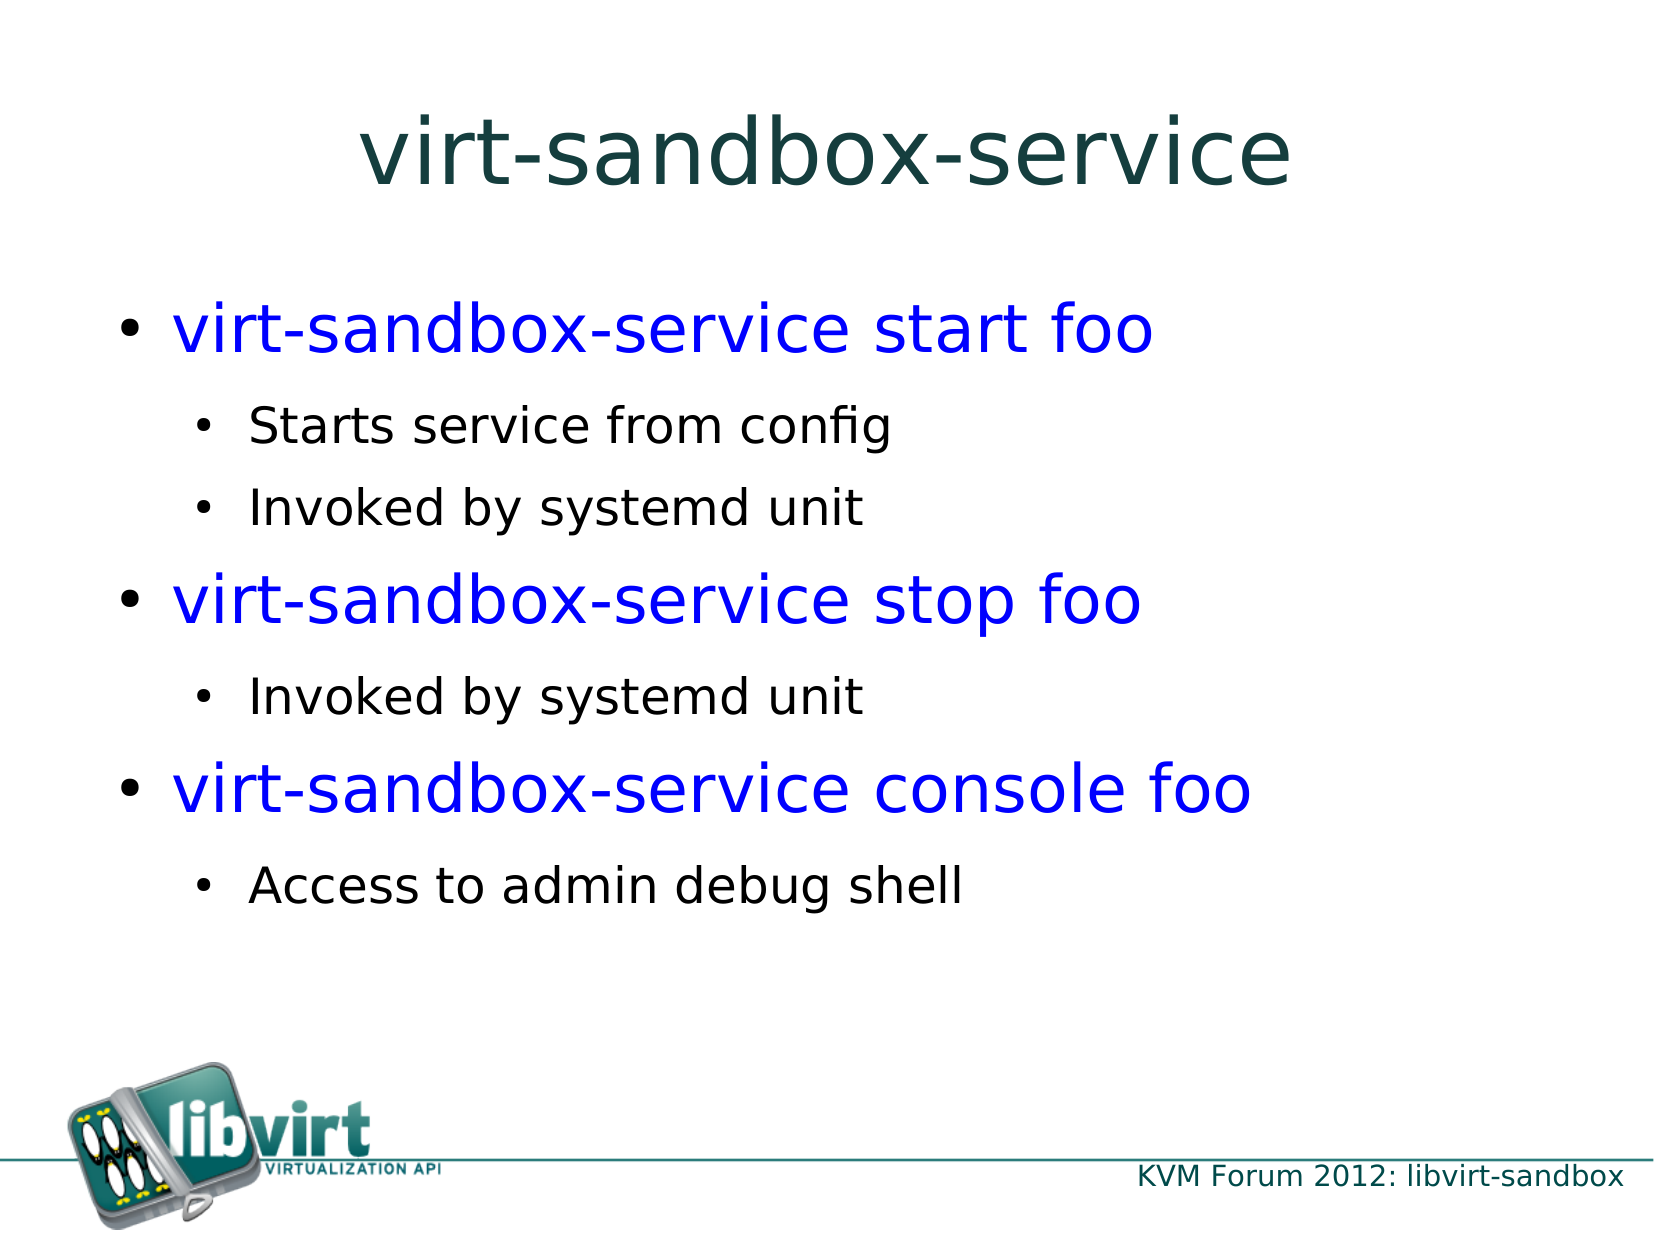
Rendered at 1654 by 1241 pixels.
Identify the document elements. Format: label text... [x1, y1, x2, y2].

list virt-sandbox-service start foo Starts service from config Invoked by systemd unit virt-sandbox-service stop foo Invoked by systemd unit virt-sandbox-service console foo Access to admin debug shell [82, 290, 1571, 1062]
text_box KVM Forum 2012: libvirt-sandbox [1122, 1151, 1654, 1211]
title virt-sandbox-service [82, 49, 1571, 257]
picture [0, 1062, 1654, 1230]
